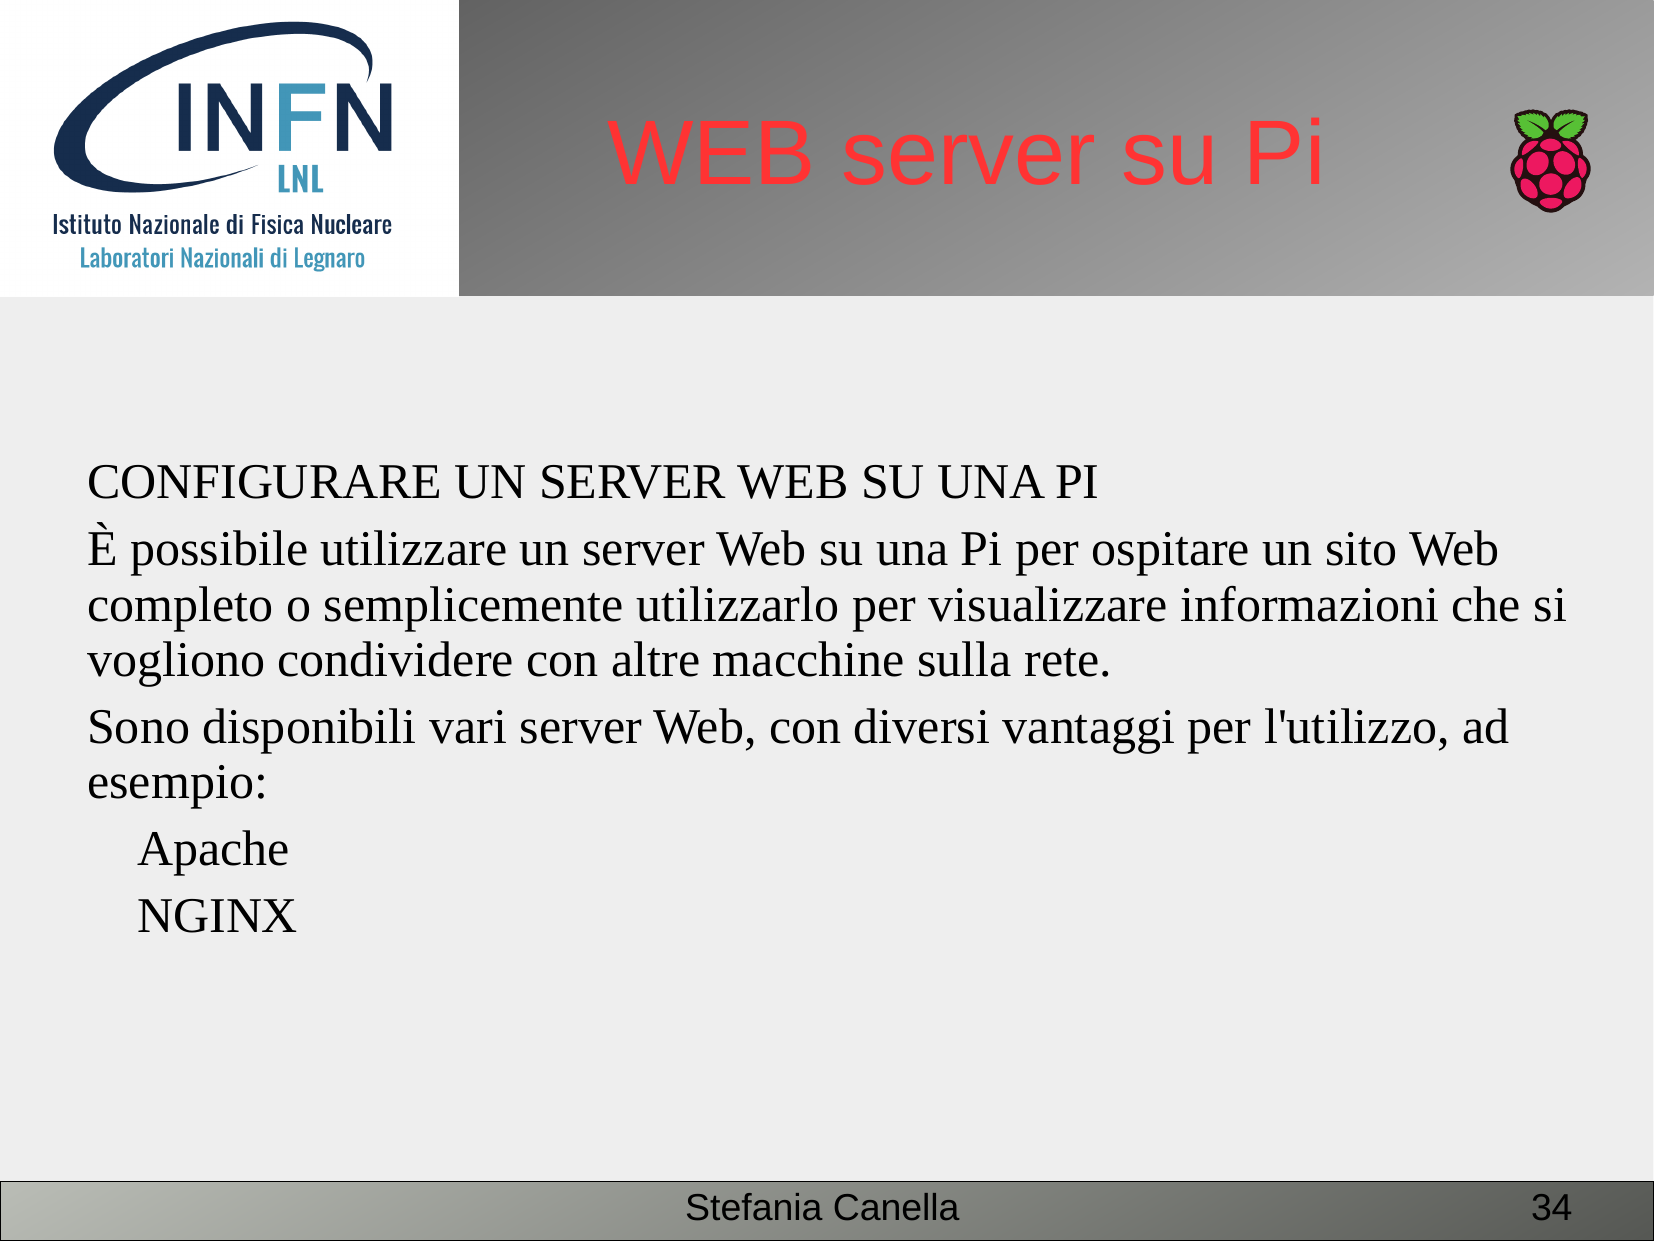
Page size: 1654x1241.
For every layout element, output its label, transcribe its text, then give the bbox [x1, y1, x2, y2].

picture [0, 0, 459, 297]
text_box Stefania Canella [670, 1178, 984, 1241]
text_box [459, 0, 1654, 296]
text_box <number> [1516, 1178, 1654, 1241]
text_box CONFIGURARE UN SERVER WEB SU UNA PI È possibile utilizzare un server Web su una Pi per ospitare un sito Web completo o semplicemente utilizzarlo per visualizzare informazioni che si vogliono condividere con altre macchine sulla rete. Sono disponibili vari server Web, con diversi vantaggi per l'utilizzo, ad esempio: Apache NGINX [28, 345, 1626, 1119]
title WEB server su Pi [459, 49, 1571, 257]
text_box [0, 1181, 670, 1241]
text_box [984, 1181, 1516, 1241]
